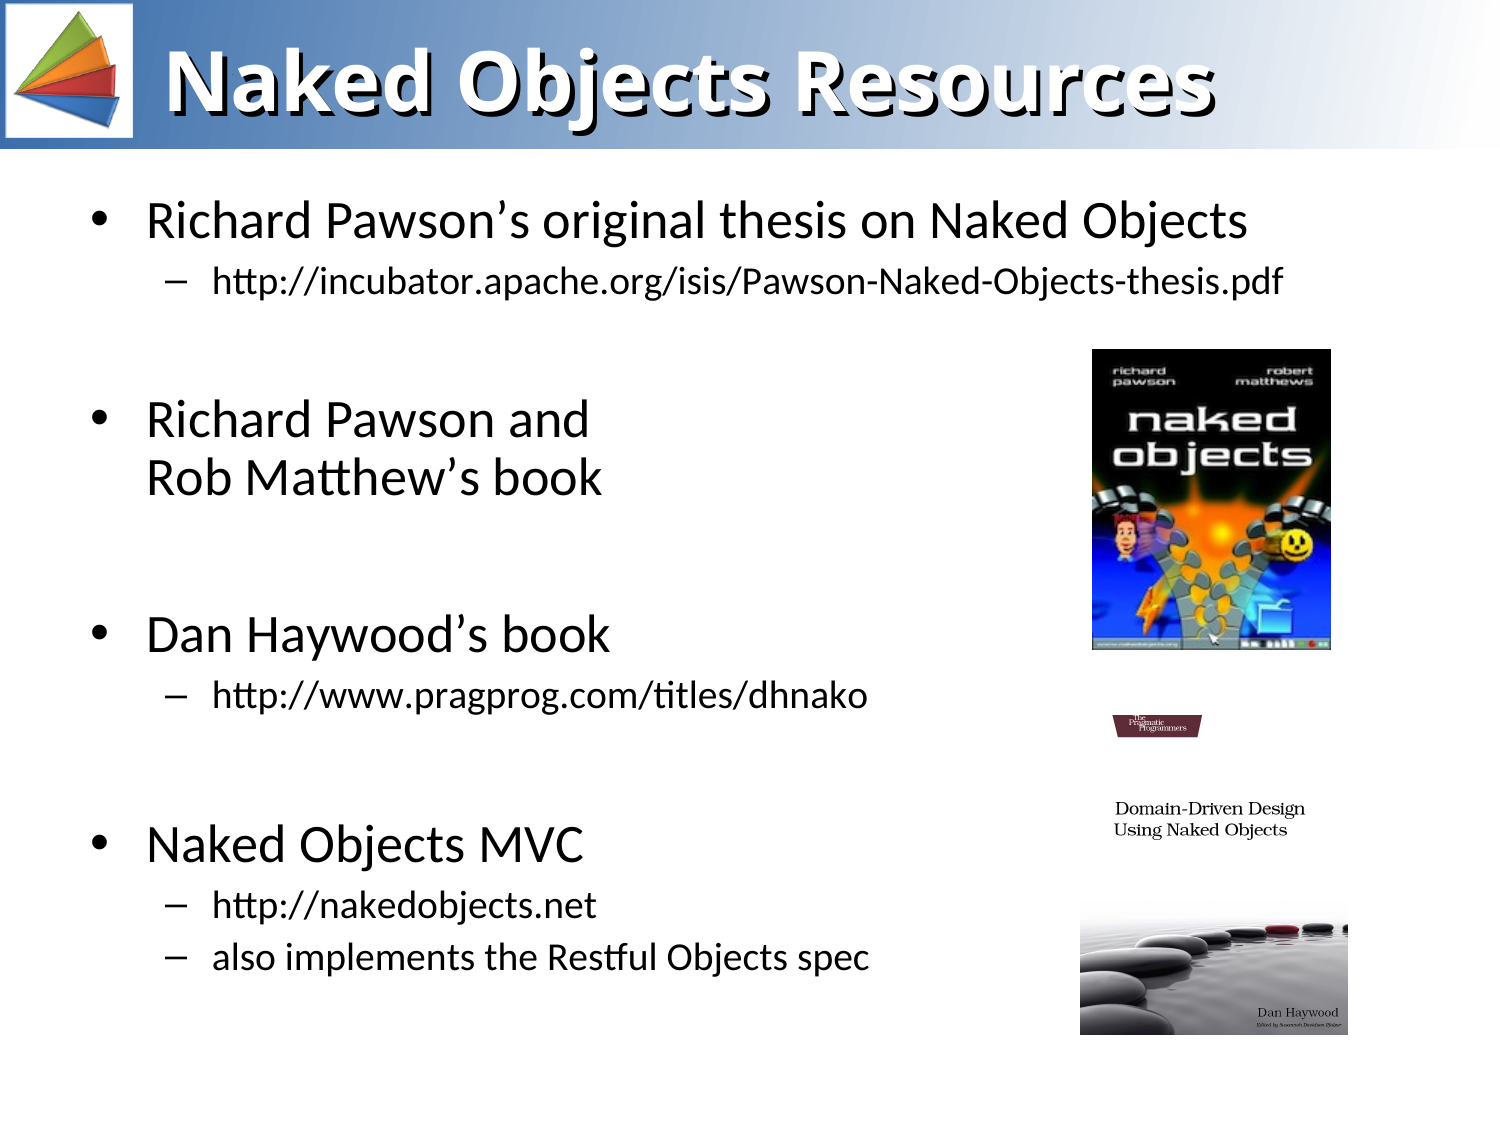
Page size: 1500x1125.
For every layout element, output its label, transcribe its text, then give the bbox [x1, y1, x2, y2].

title Naked Objects Resources [147, 19, 1500, 138]
picture [1092, 349, 1331, 651]
list Richard Pawson’s original thesis on Naked Objects http://incubator.apache.org/isis/Pawson-Naked-Objects-thesis.pdf Richard Pawson and Rob Matthew’s book Dan Haywood’s book http://www.pragprog.com/titles/dhnako Naked Objects MVC http://nakedobjects.net also implements the Restful Objects spec [75, 184, 1426, 1005]
picture [0, 0, 1500, 149]
picture [1080, 715, 1348, 1035]
